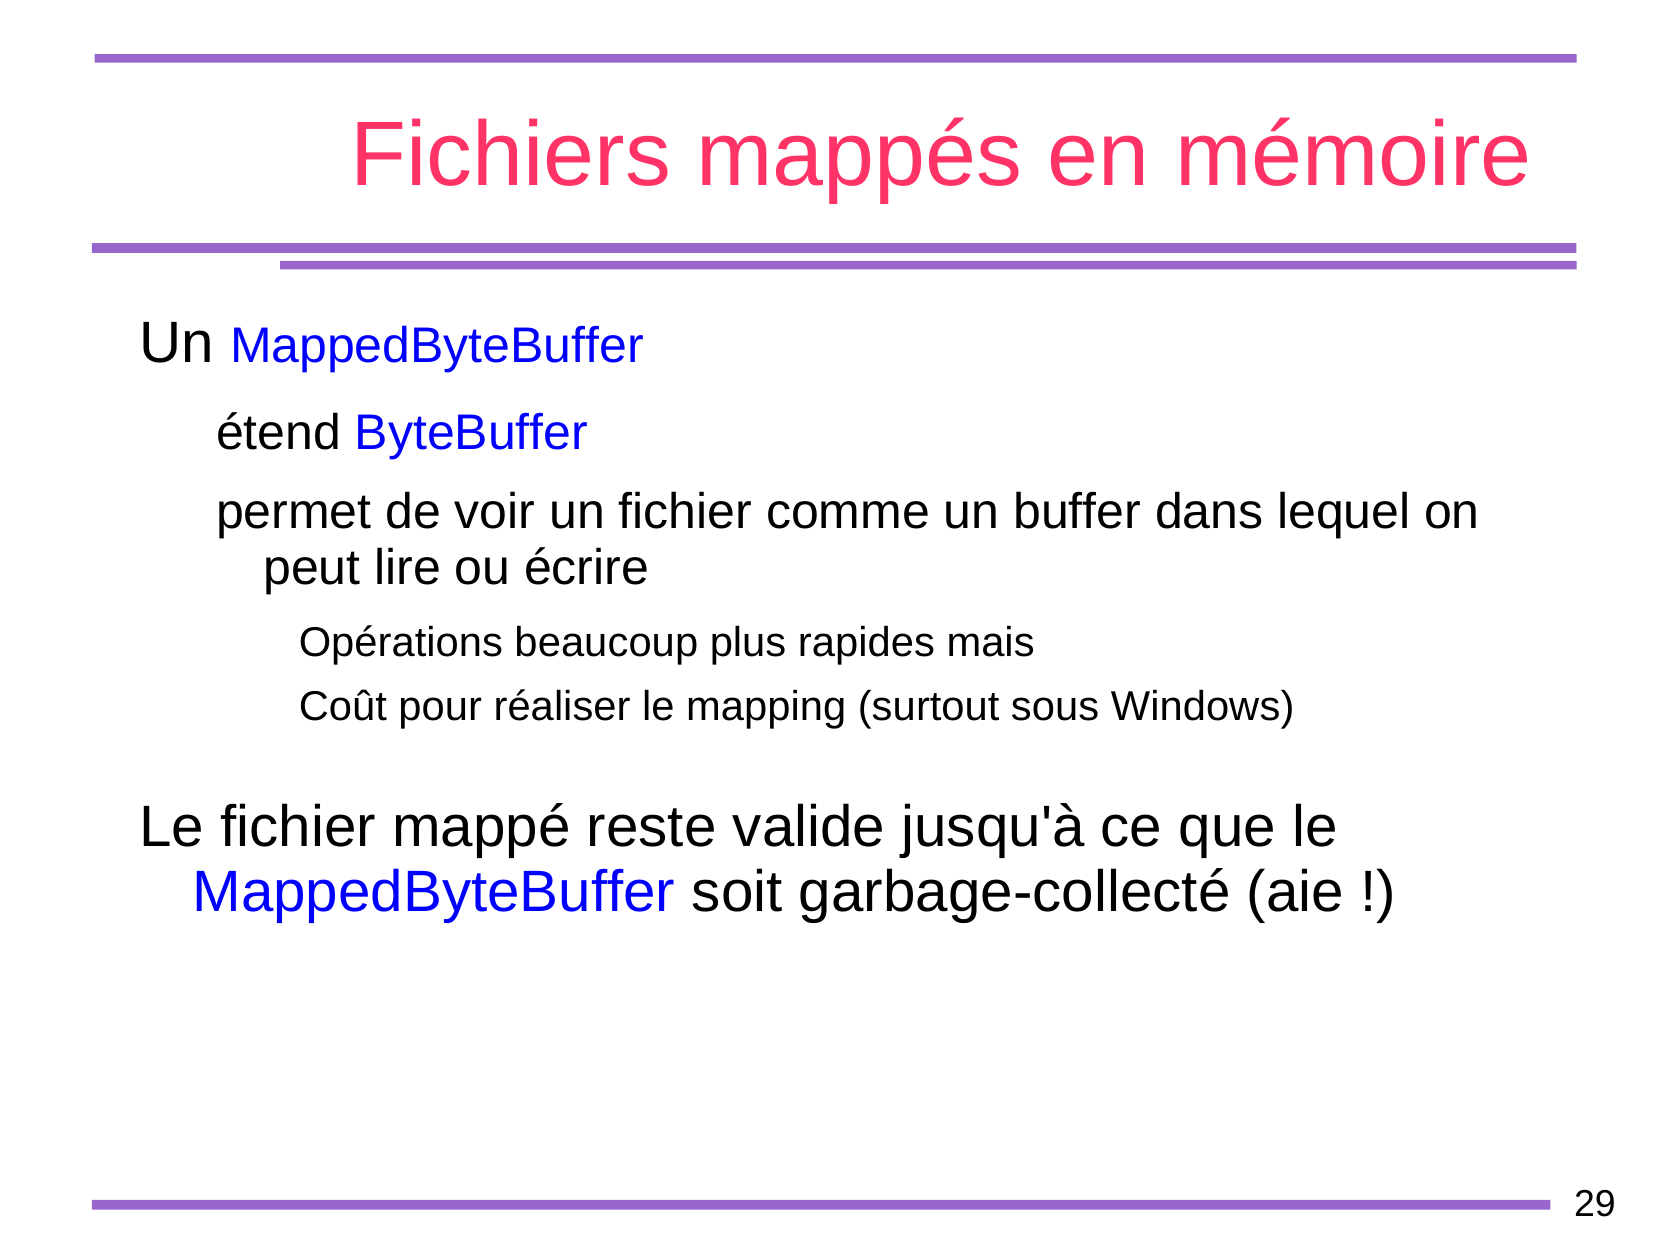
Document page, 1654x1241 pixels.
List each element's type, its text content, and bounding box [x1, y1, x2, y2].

title Fichiers mappés en mémoire [121, 49, 1534, 257]
list Un MappedByteBuffer étend ByteBuffer permet de voir un fichier comme un buffer dans lequel on peut lire ou écrire Opérations beaucoup plus rapides mais Coût pour réaliser le mapping (surtout sous Windows) Le fichier mappé reste valide jusqu'à ce que le MappedByteBuffer soit garbage-collecté (aie !) [121, 309, 1534, 1162]
